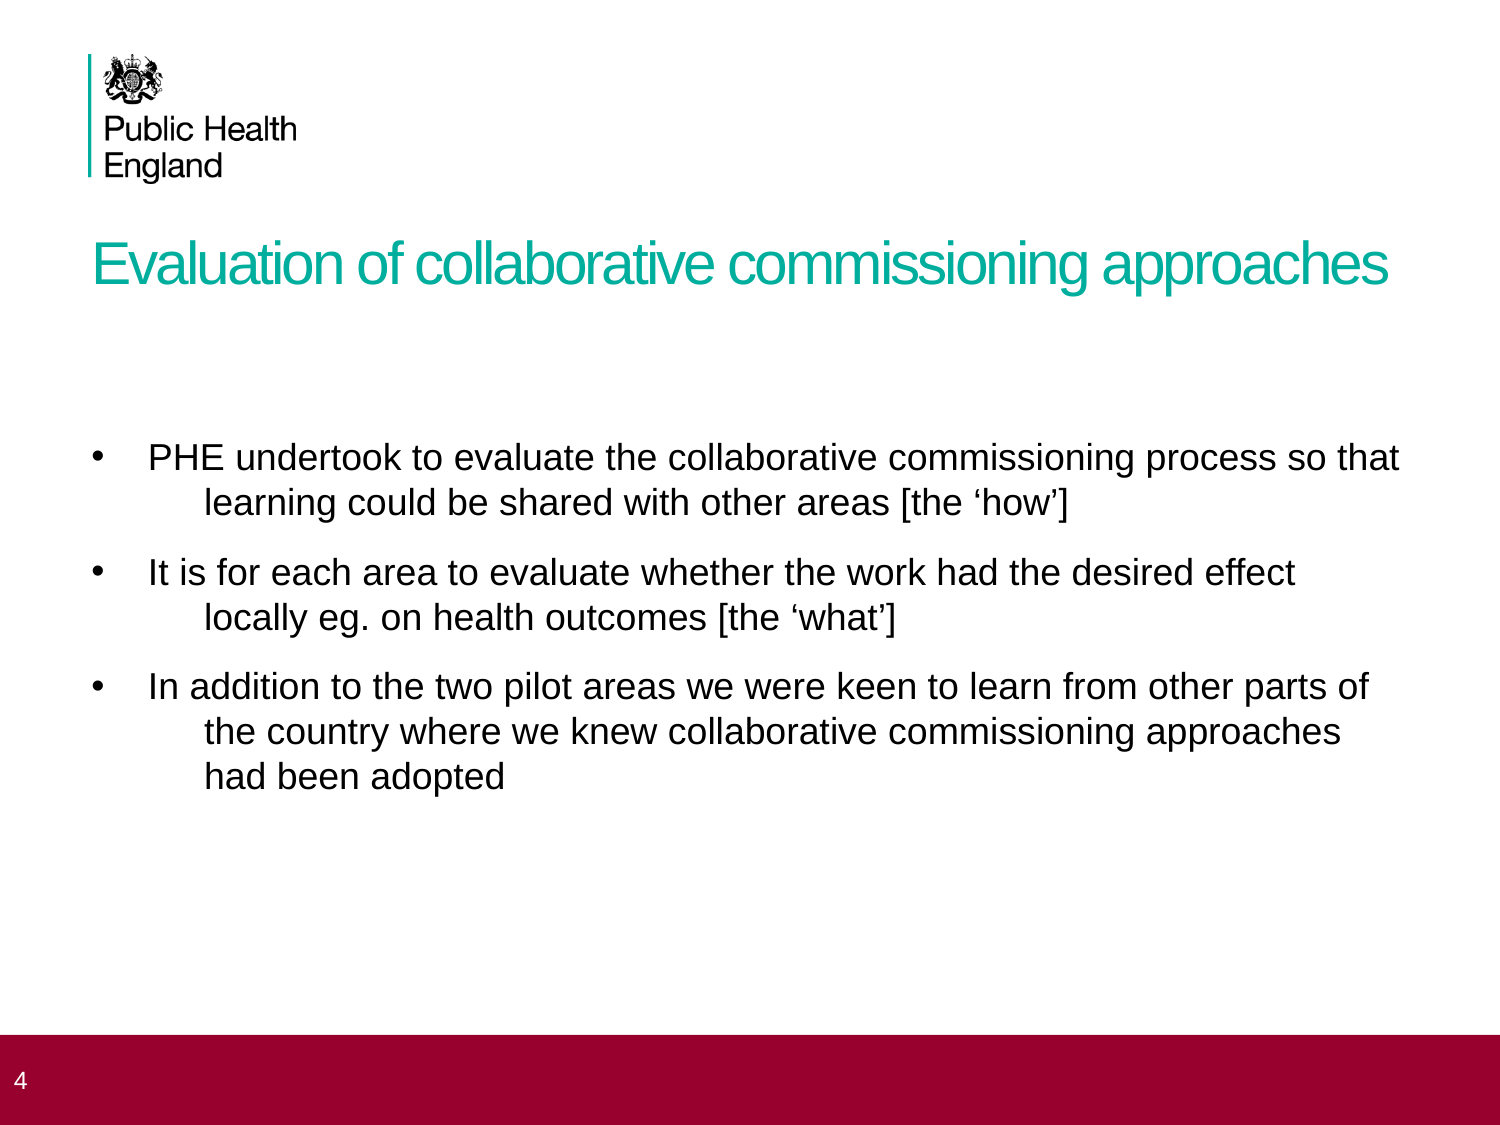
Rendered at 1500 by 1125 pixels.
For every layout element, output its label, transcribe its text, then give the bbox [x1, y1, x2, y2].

list PHE undertook to evaluate the collaborative commissioning process so that learning could be shared with other areas [the ‘how’] It is for each area to evaluate whether the work had the desired effect locally eg. on health outcomes [the ‘what’] In addition to the two pilot areas we were keen to learn from other parts of the country where we knew collaborative commissioning approaches had been adopted [91, 432, 1409, 1010]
text_box [0, 1034, 1500, 1125]
title Evaluation of collaborative commissioning approaches [91, 224, 1409, 331]
